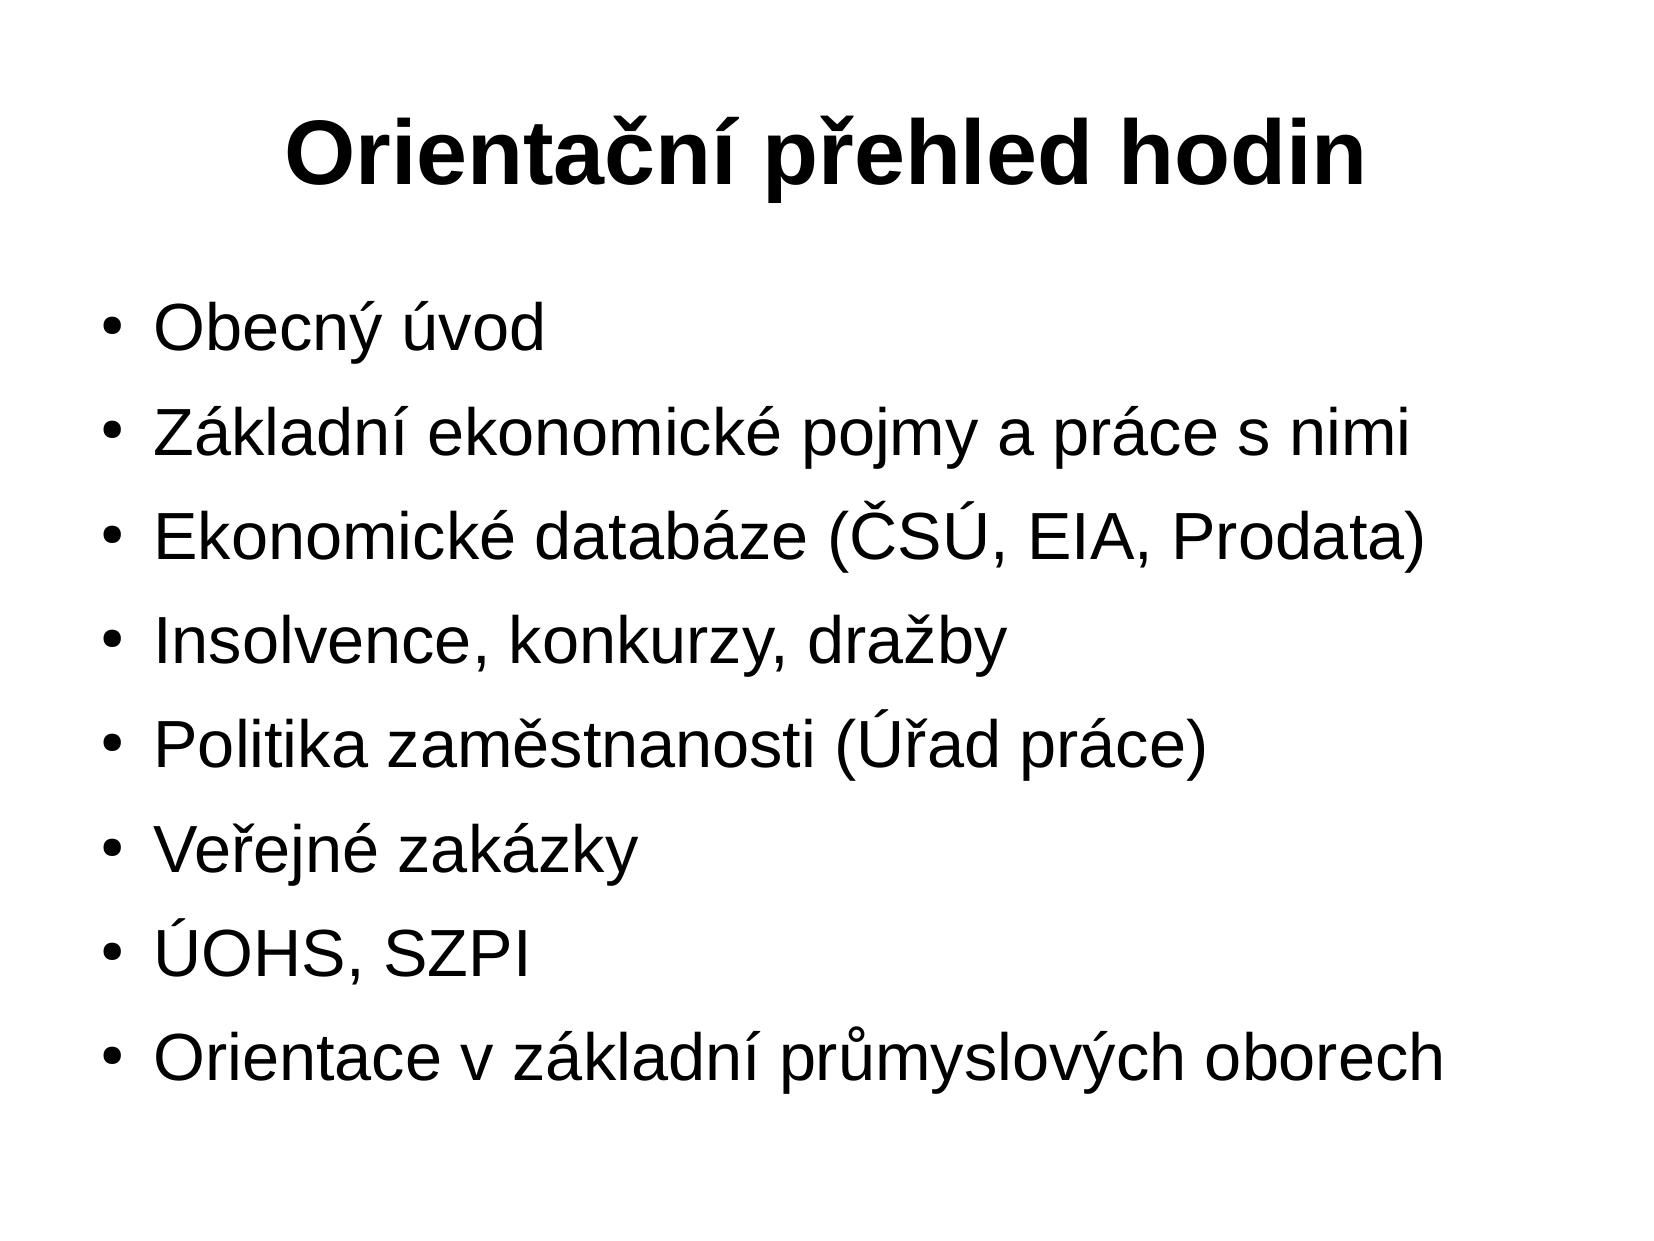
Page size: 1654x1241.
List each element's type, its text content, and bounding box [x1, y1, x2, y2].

title Orientační přehled hodin [82, 49, 1571, 257]
list Obecný úvod Základní ekonomické pojmy a práce s nimi Ekonomické databáze (ČSÚ, EIA, Prodata) Insolvence, konkurzy, dražby Politika zaměstnanosti (Úřad práce) Veřejné zakázky ÚOHS, SZPI Orientace v základní průmyslových oborech [82, 290, 1571, 1109]
